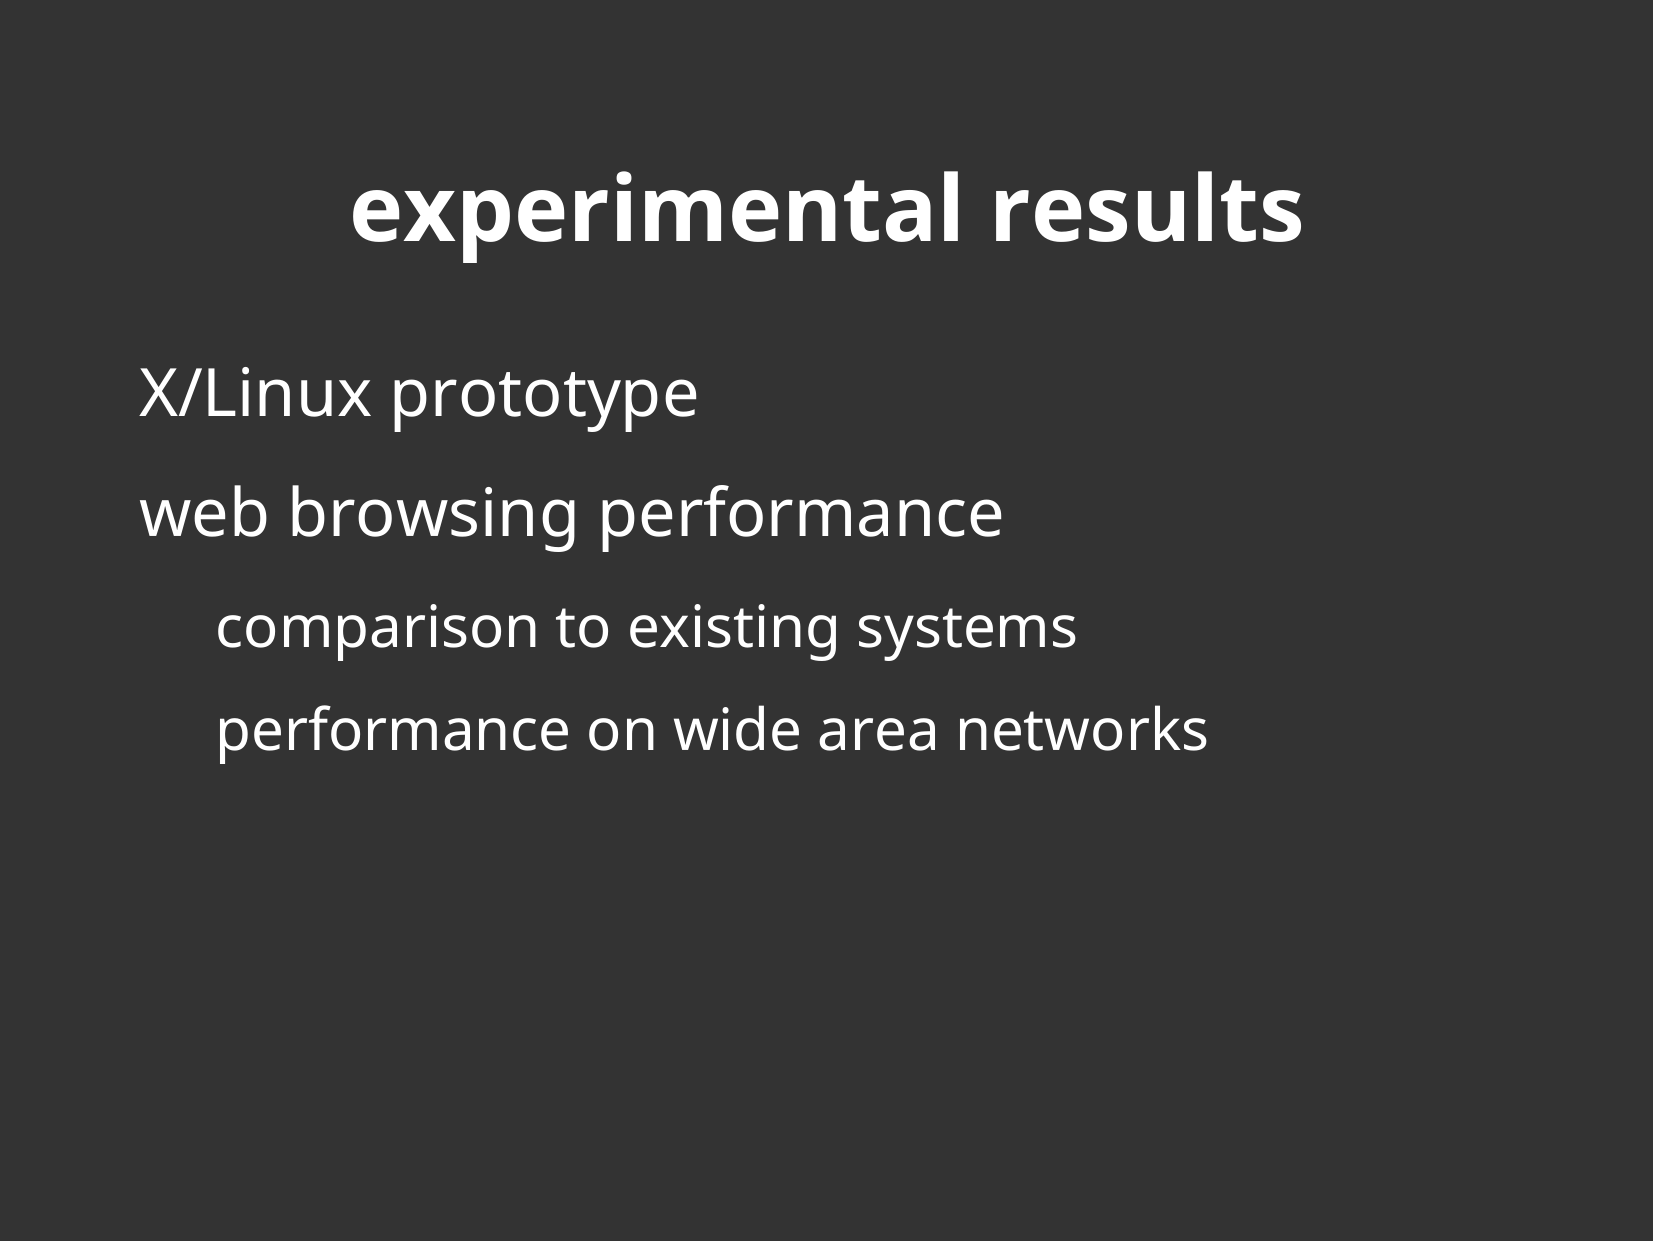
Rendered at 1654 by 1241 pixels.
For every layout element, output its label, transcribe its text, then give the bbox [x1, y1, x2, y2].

title experimental results [121, 102, 1533, 311]
list X/Linux prototype web browsing performance comparison to existing systems performance on wide area networks [121, 344, 1533, 1127]
